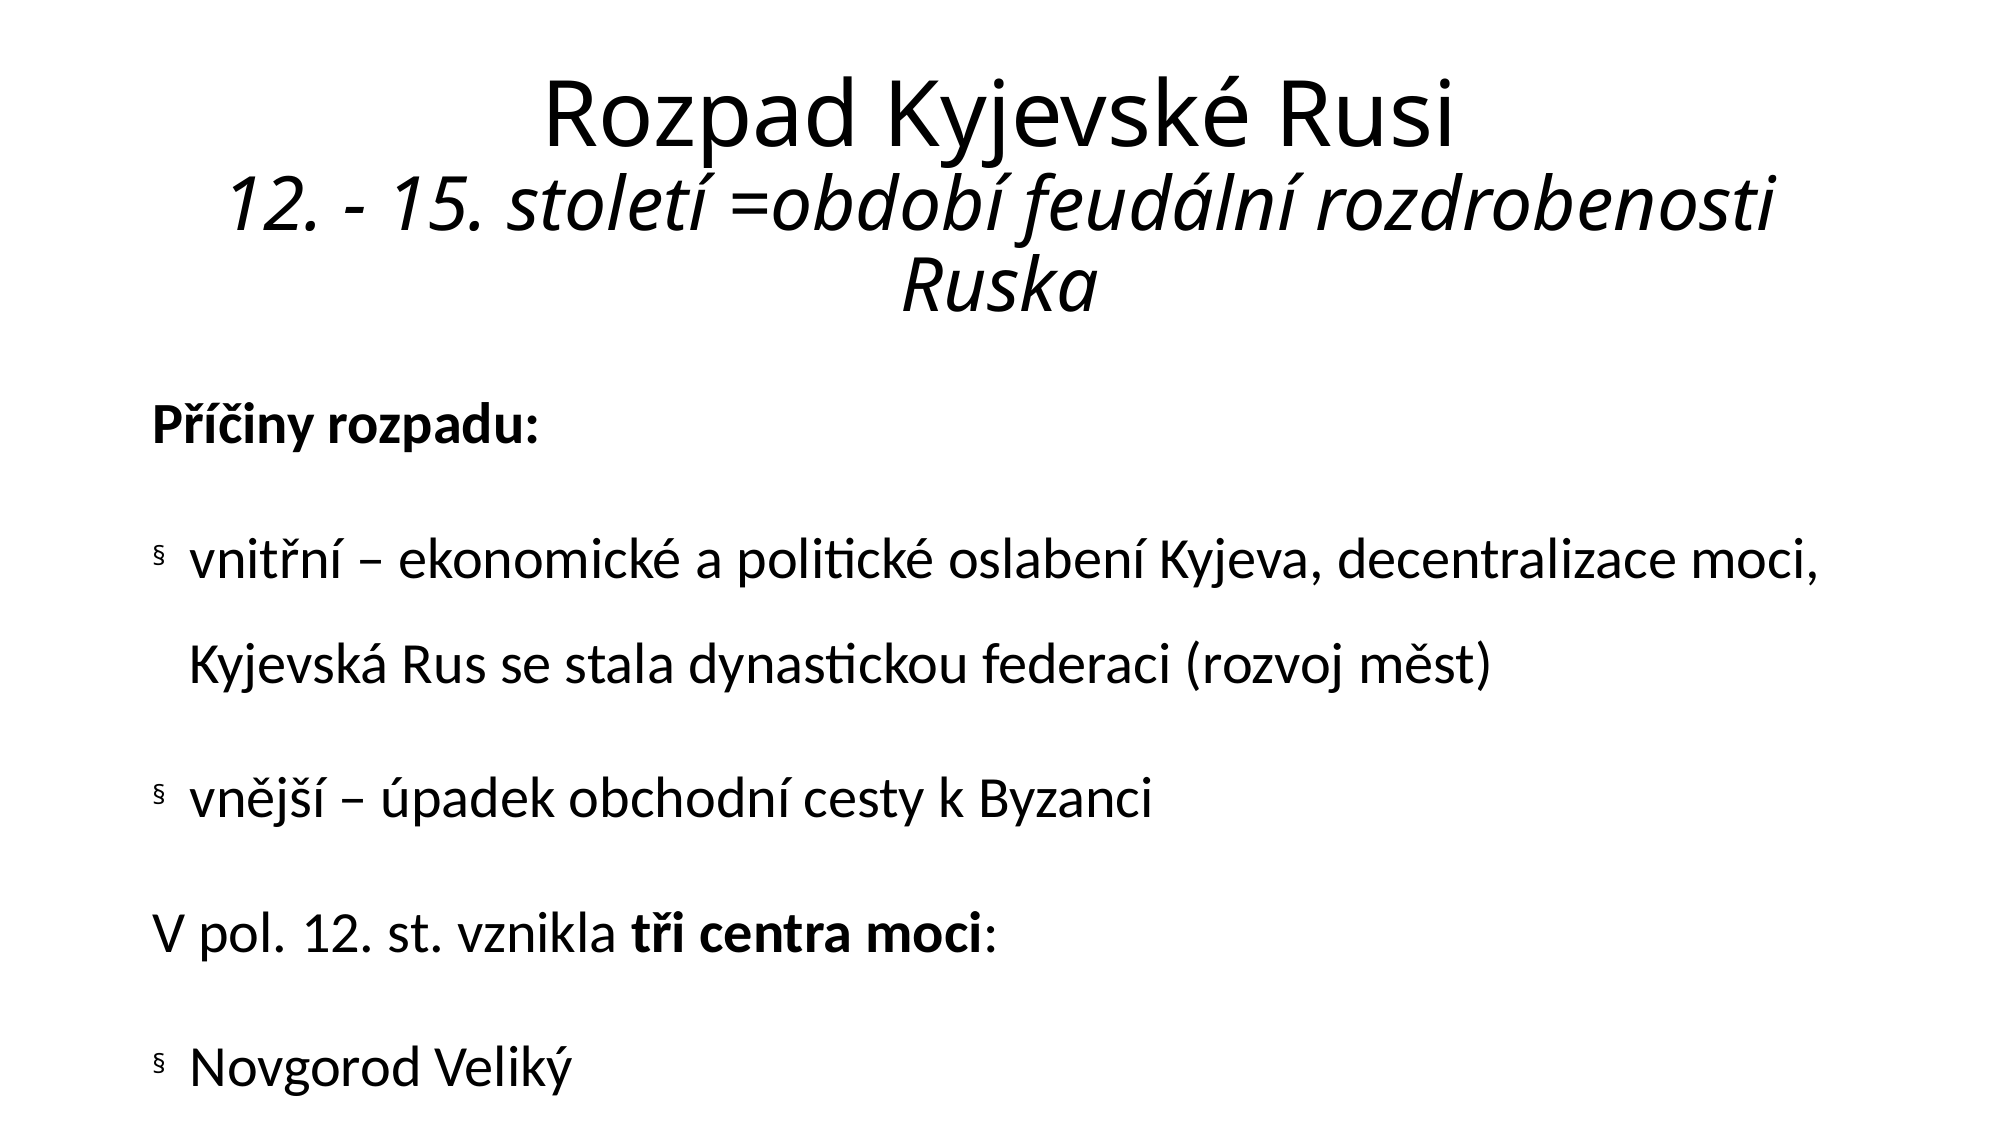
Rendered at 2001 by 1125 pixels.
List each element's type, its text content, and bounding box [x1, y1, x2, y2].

title Rozpad Kyjevské Rusi 12. - 15. století =období feudální rozdrobenosti Ruska [137, 59, 1863, 316]
list Příčiny rozpadu: vnitřní – ekonomické a politické oslabení Kyjeva, decentralizace moci, Kyjevská Rus se stala dynastickou federaci (rozvoj měst) vnější – úpadek obchodní cesty k Byzanci V pol. 12. st. vznikla tři centra moci: Novgorod Veliký Vladimirsko-suzdalské knížectví Haličsko-volyňské knížectví. [137, 343, 1863, 1057]
